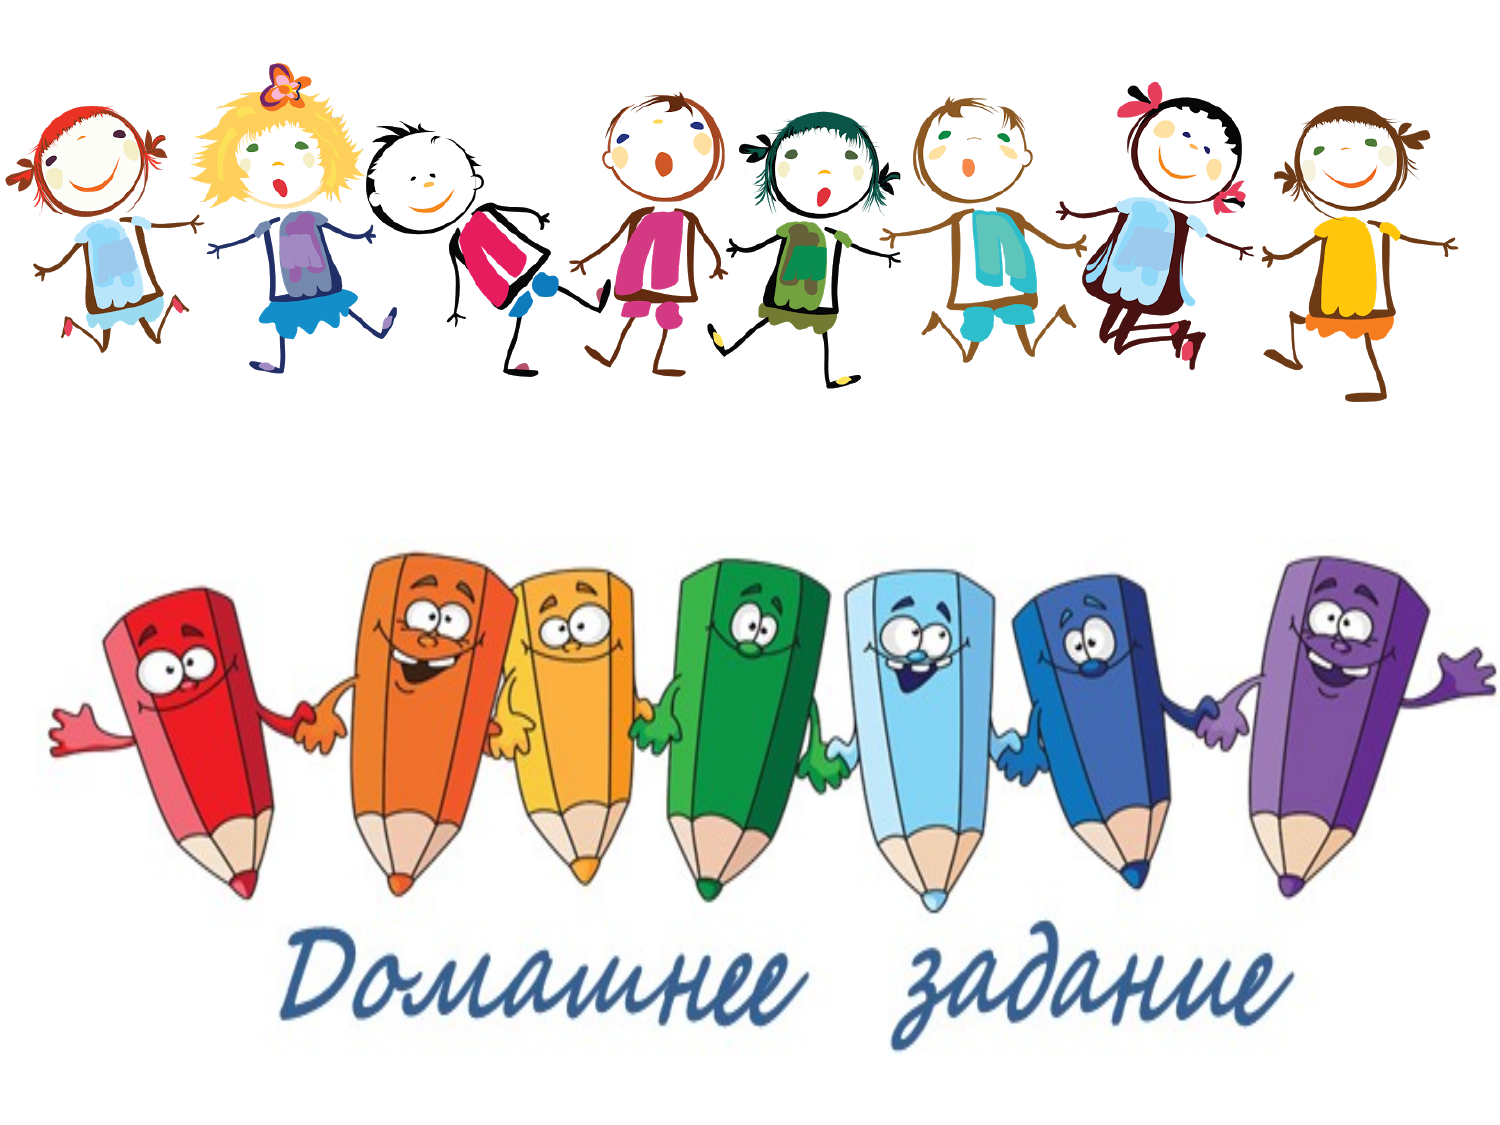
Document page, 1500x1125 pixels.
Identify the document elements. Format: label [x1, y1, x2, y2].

picture [0, 54, 1459, 402]
picture [36, 538, 1500, 1056]
